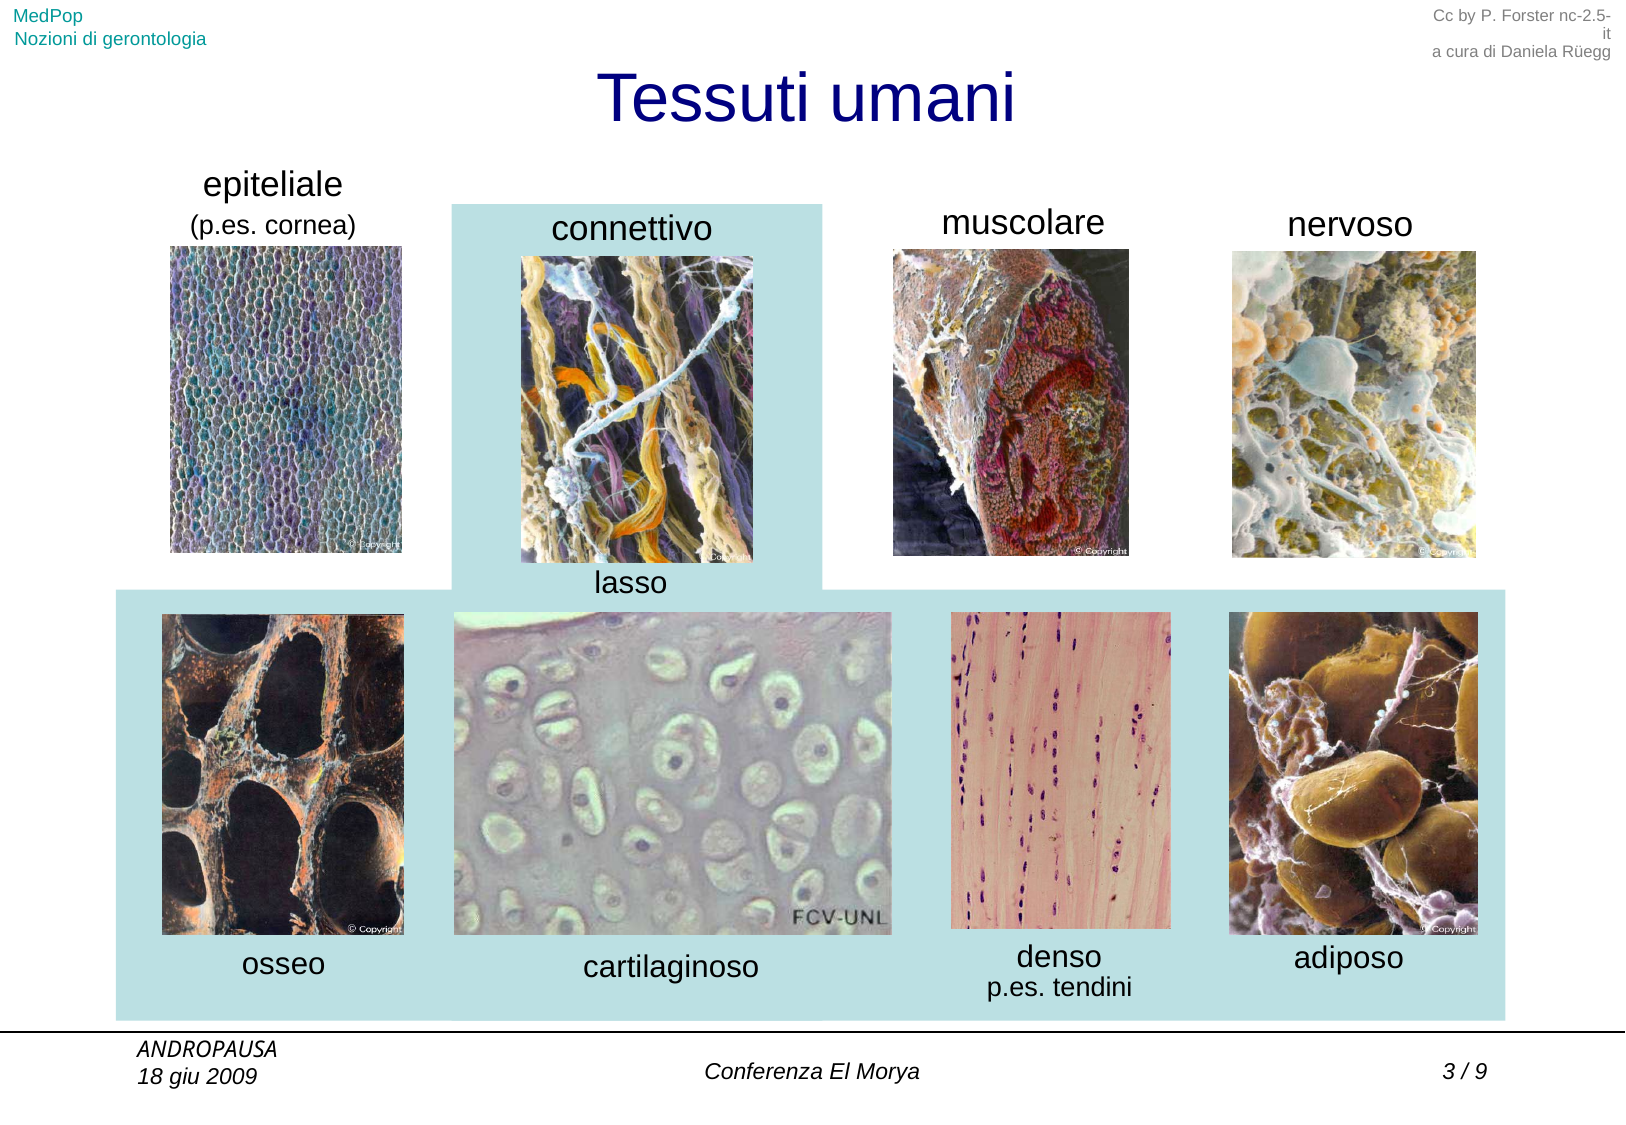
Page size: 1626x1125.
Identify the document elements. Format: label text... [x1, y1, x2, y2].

picture [521, 257, 753, 563]
text_box adiposo [1227, 935, 1471, 989]
picture [170, 246, 402, 553]
picture [454, 612, 892, 935]
text_box osseo [162, 941, 406, 995]
text_box cartilaginoso [451, 944, 892, 998]
picture [162, 614, 404, 935]
text_box connettivo [521, 204, 753, 257]
text_box nervoso [1273, 198, 1449, 252]
text_box epiteliale (p.es. cornea) [92, 158, 464, 239]
text_box ANDROPAUSA 18 giu 2009 [121, 1025, 461, 1101]
text_box Conferenza El Morya [555, 1025, 1070, 1101]
picture [893, 249, 1129, 556]
text_box lasso [521, 560, 742, 610]
picture [1232, 251, 1476, 558]
text_box [115, 204, 1506, 1021]
text_box 3 / 9 [1164, 1025, 1504, 1101]
text_box denso p.es. tendini [949, 933, 1170, 1018]
text_box Nozioni di gerontologia [0, 22, 221, 57]
title Tessuti umani [115, 57, 1498, 138]
picture [1229, 612, 1478, 935]
picture [951, 612, 1171, 929]
text_box muscolare [928, 197, 1121, 251]
